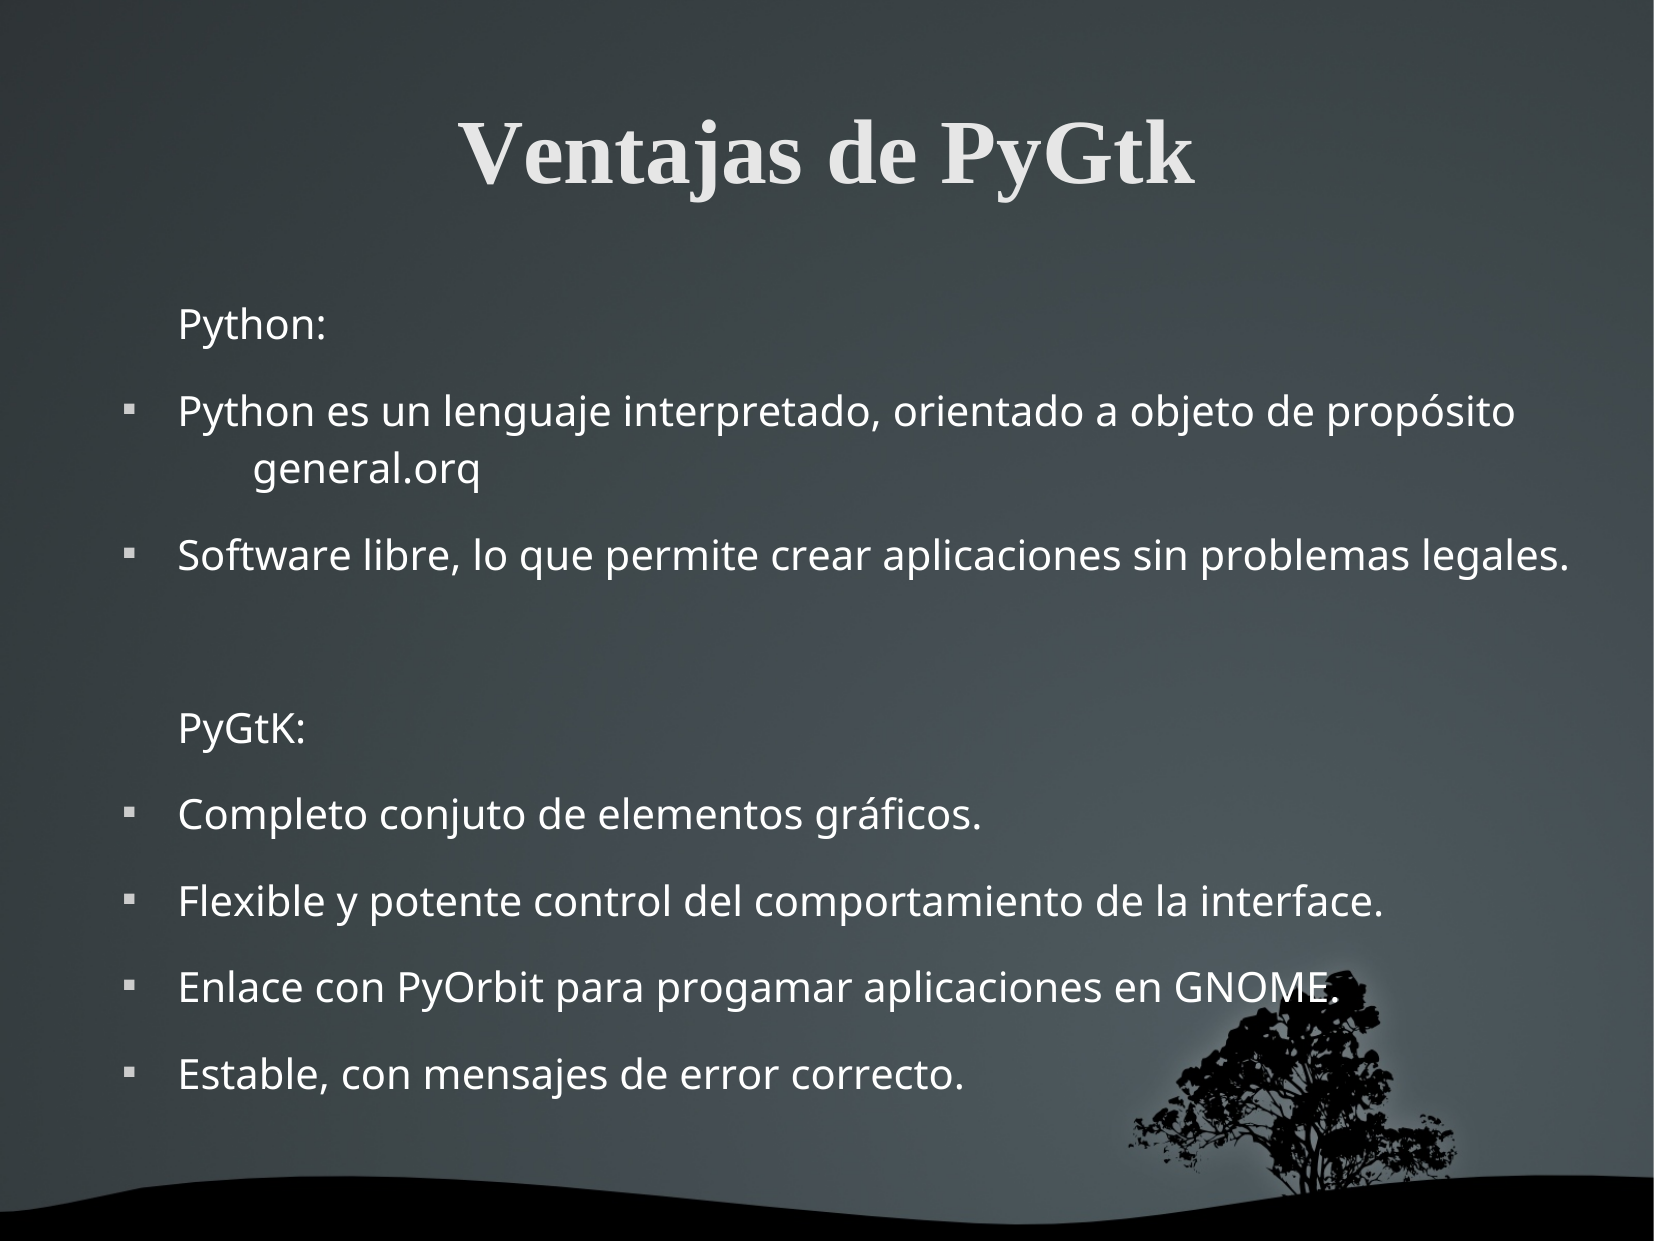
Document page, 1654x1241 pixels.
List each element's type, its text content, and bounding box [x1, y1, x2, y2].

list Python: Python es un lenguaje interpretado, orientado a objeto de propósito general.orq Software libre, lo que permite crear aplicaciones sin problemas legales. PyGtK: Completo conjuto de elementos gráficos. Flexible y potente control del comportamiento de la interface. Enlace con PyOrbit para progamar aplicaciones en GNOME. Estable, con mensajes de error correcto. [106, 295, 1595, 1099]
title Ventajas de PyGtk [82, 56, 1571, 250]
picture [0, 0, 1654, 1241]
